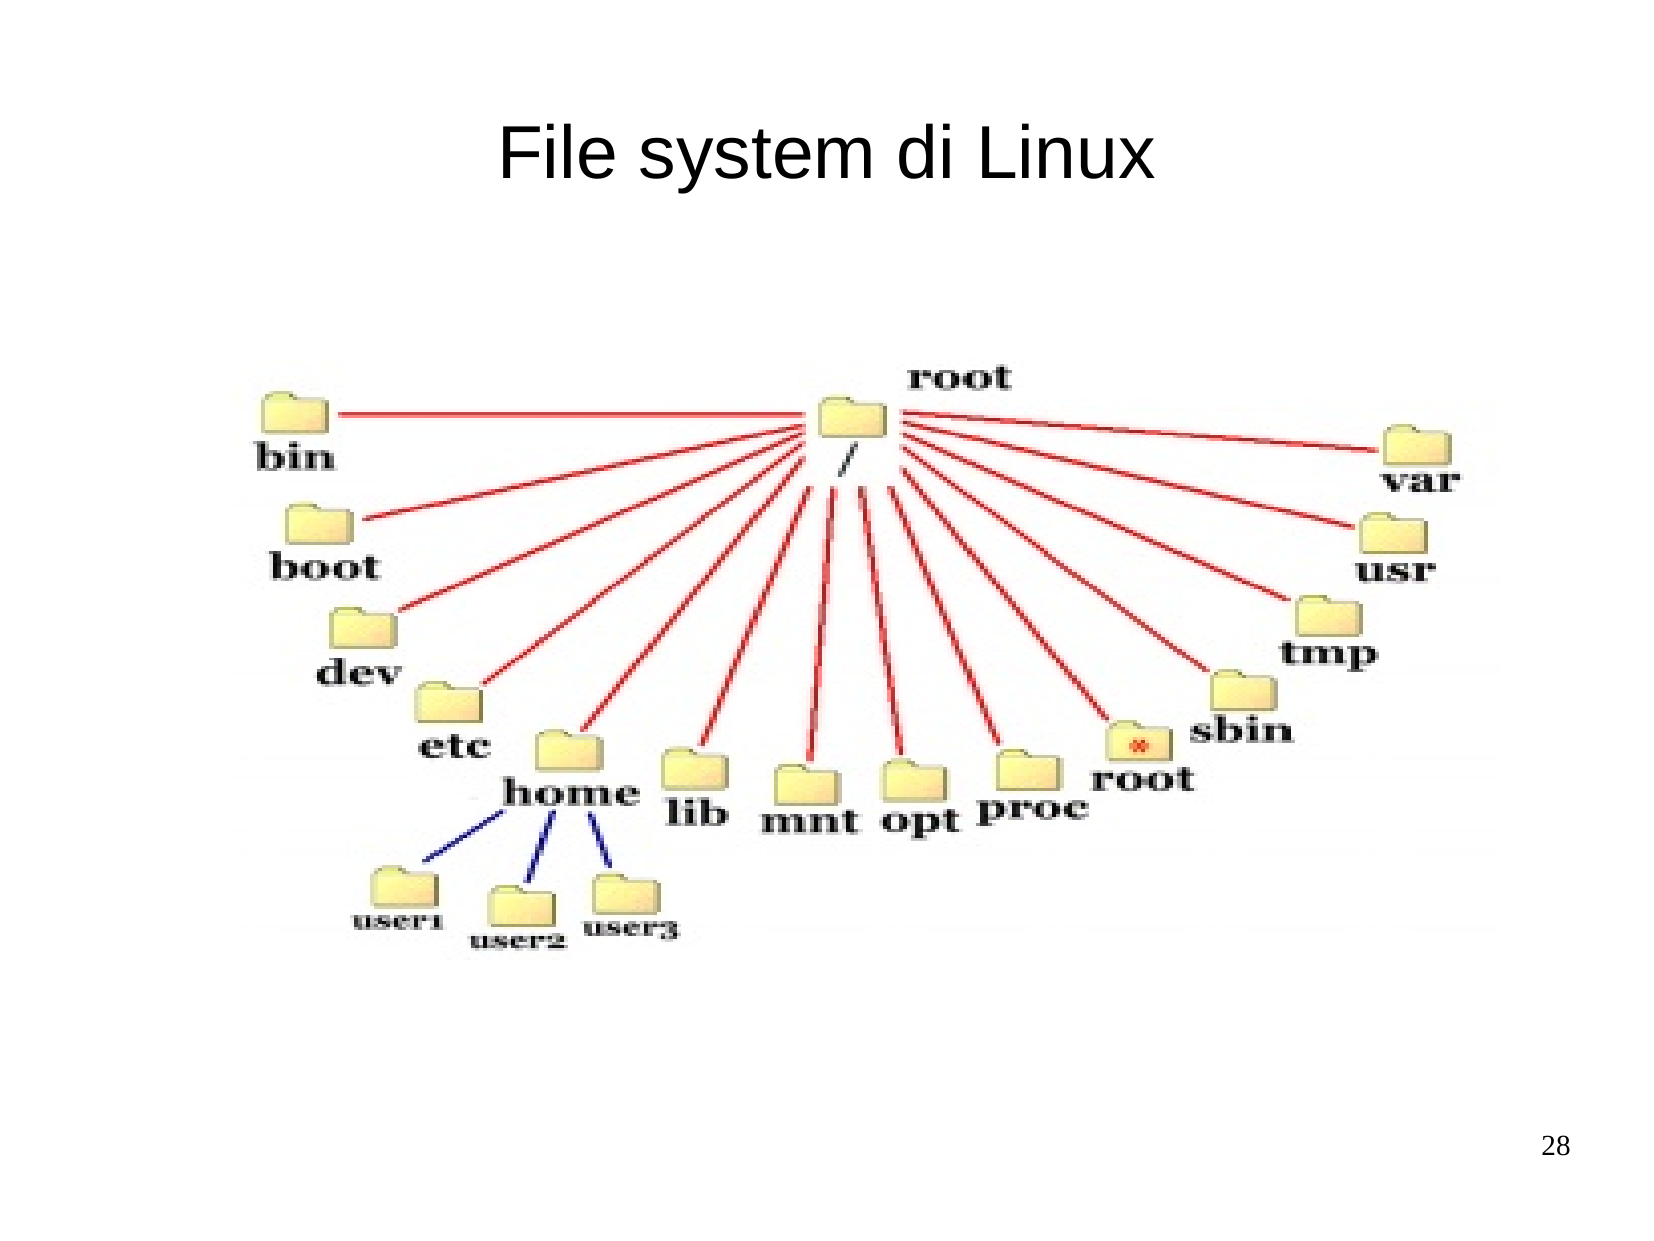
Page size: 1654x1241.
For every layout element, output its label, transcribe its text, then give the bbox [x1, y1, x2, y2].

title File system di Linux [82, 49, 1571, 257]
picture [225, 359, 1501, 961]
